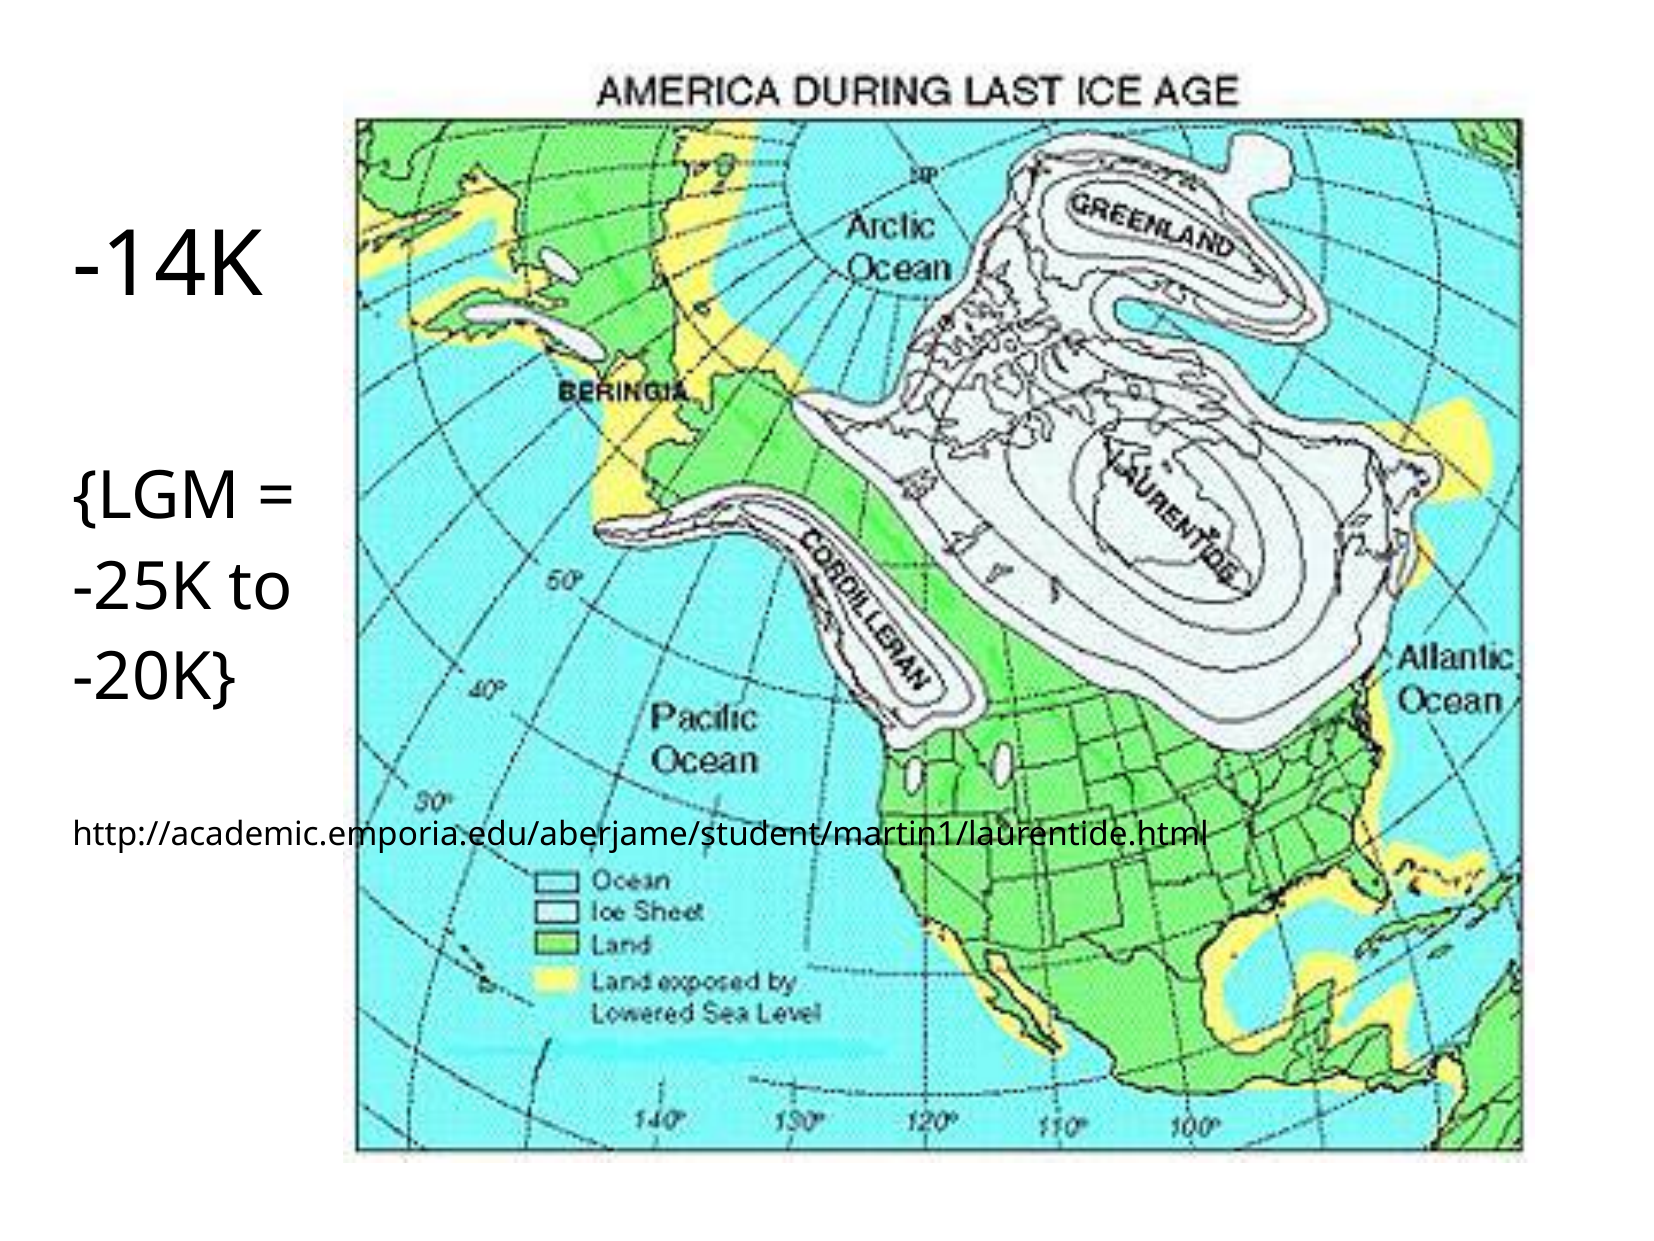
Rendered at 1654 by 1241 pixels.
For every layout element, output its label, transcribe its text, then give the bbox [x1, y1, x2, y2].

picture [343, 821, 1535, 1163]
picture [1093, 829, 1103, 843]
title -14K {LGM = -25K to -20K} http://academic.emporia.edu/aberjame/student/martin1/laurentide.html [72, 232, 1561, 821]
picture [343, 37, 1535, 232]
picture [753, 829, 763, 843]
picture [491, 829, 501, 843]
picture [564, 829, 574, 843]
